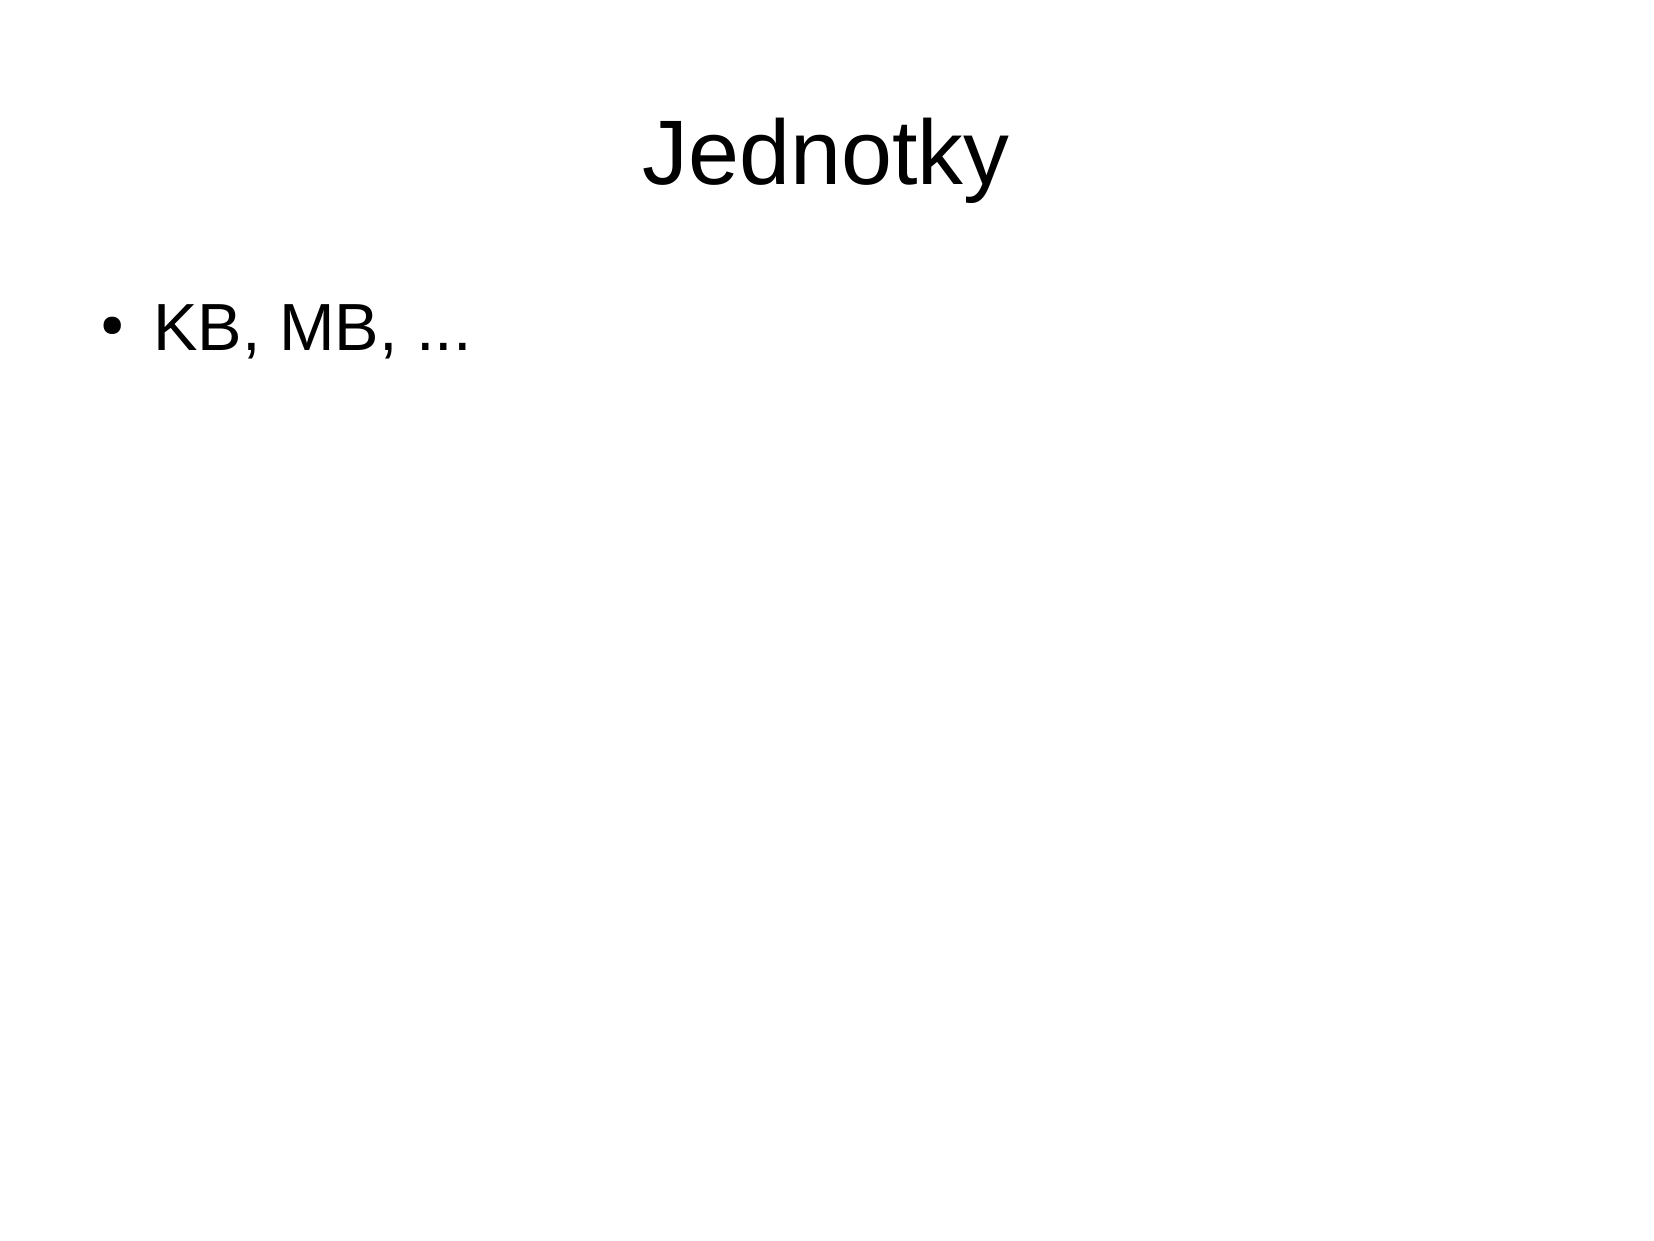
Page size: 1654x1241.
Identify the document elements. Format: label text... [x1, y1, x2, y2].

title Jednotky [82, 49, 1571, 257]
list KB, MB, ... [82, 290, 1571, 1010]
